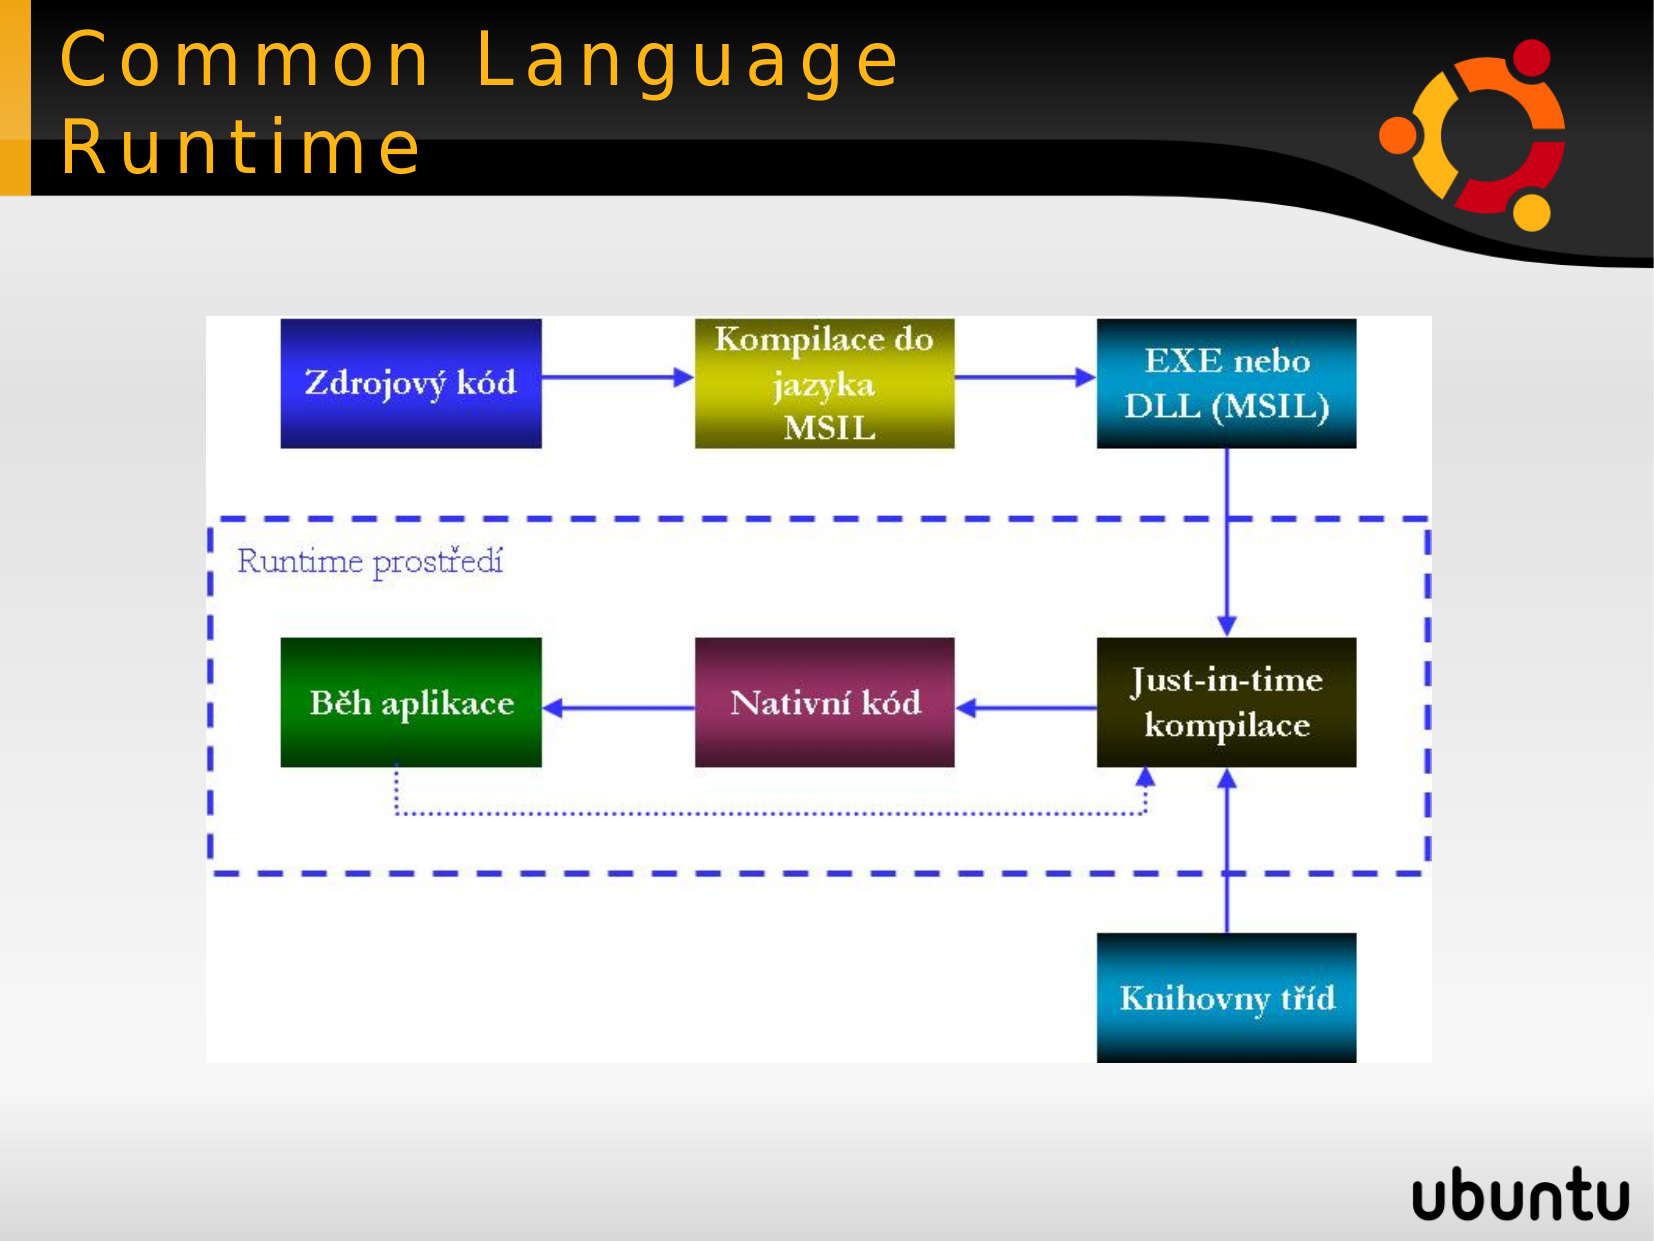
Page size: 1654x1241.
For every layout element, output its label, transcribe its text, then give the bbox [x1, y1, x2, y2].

title Common Language Runtime [59, 16, 1270, 191]
picture [0, 0, 1654, 1241]
